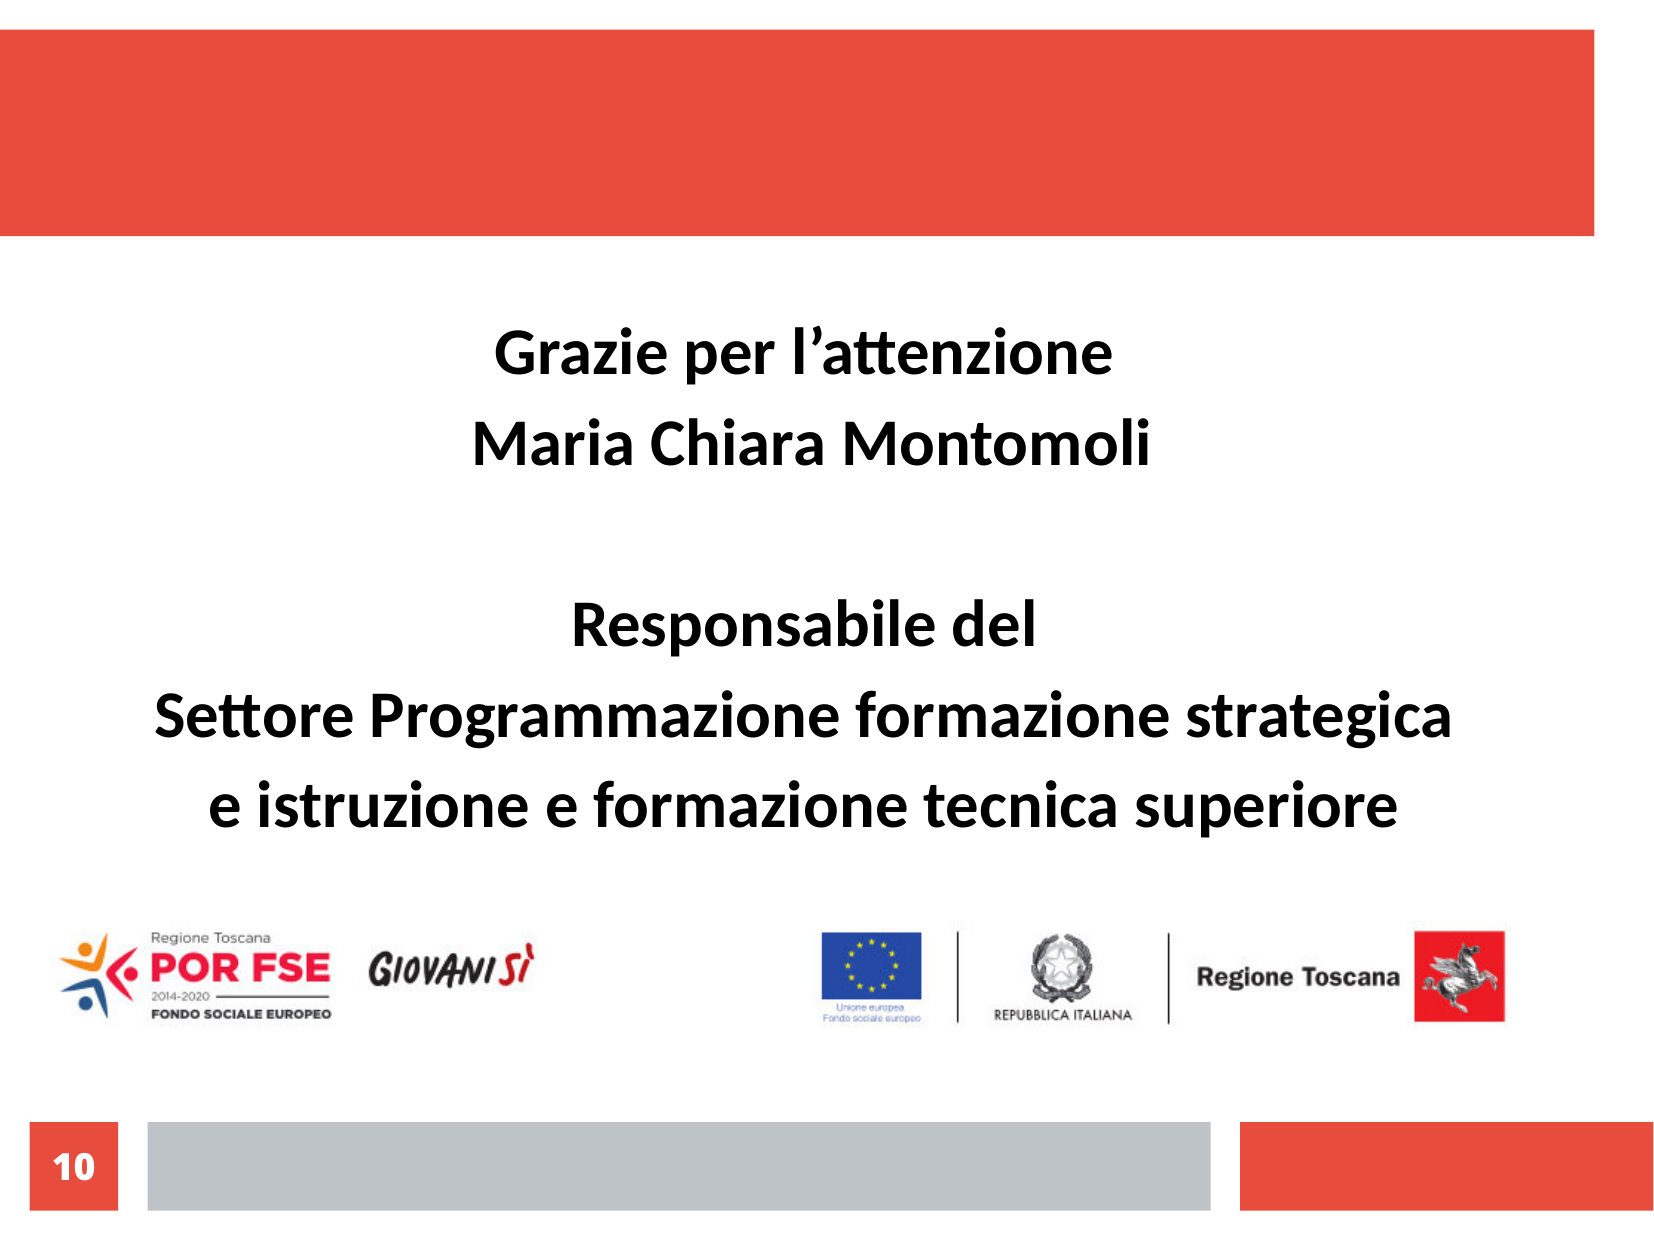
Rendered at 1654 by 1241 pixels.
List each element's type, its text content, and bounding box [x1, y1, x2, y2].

list Grazie per l’attenzione Maria Chiara Montomoli Responsabile del Settore Programmazione formazione strategica e istruzione e formazione tecnica superiore [59, 324, 1565, 1093]
picture [35, 897, 1535, 1072]
